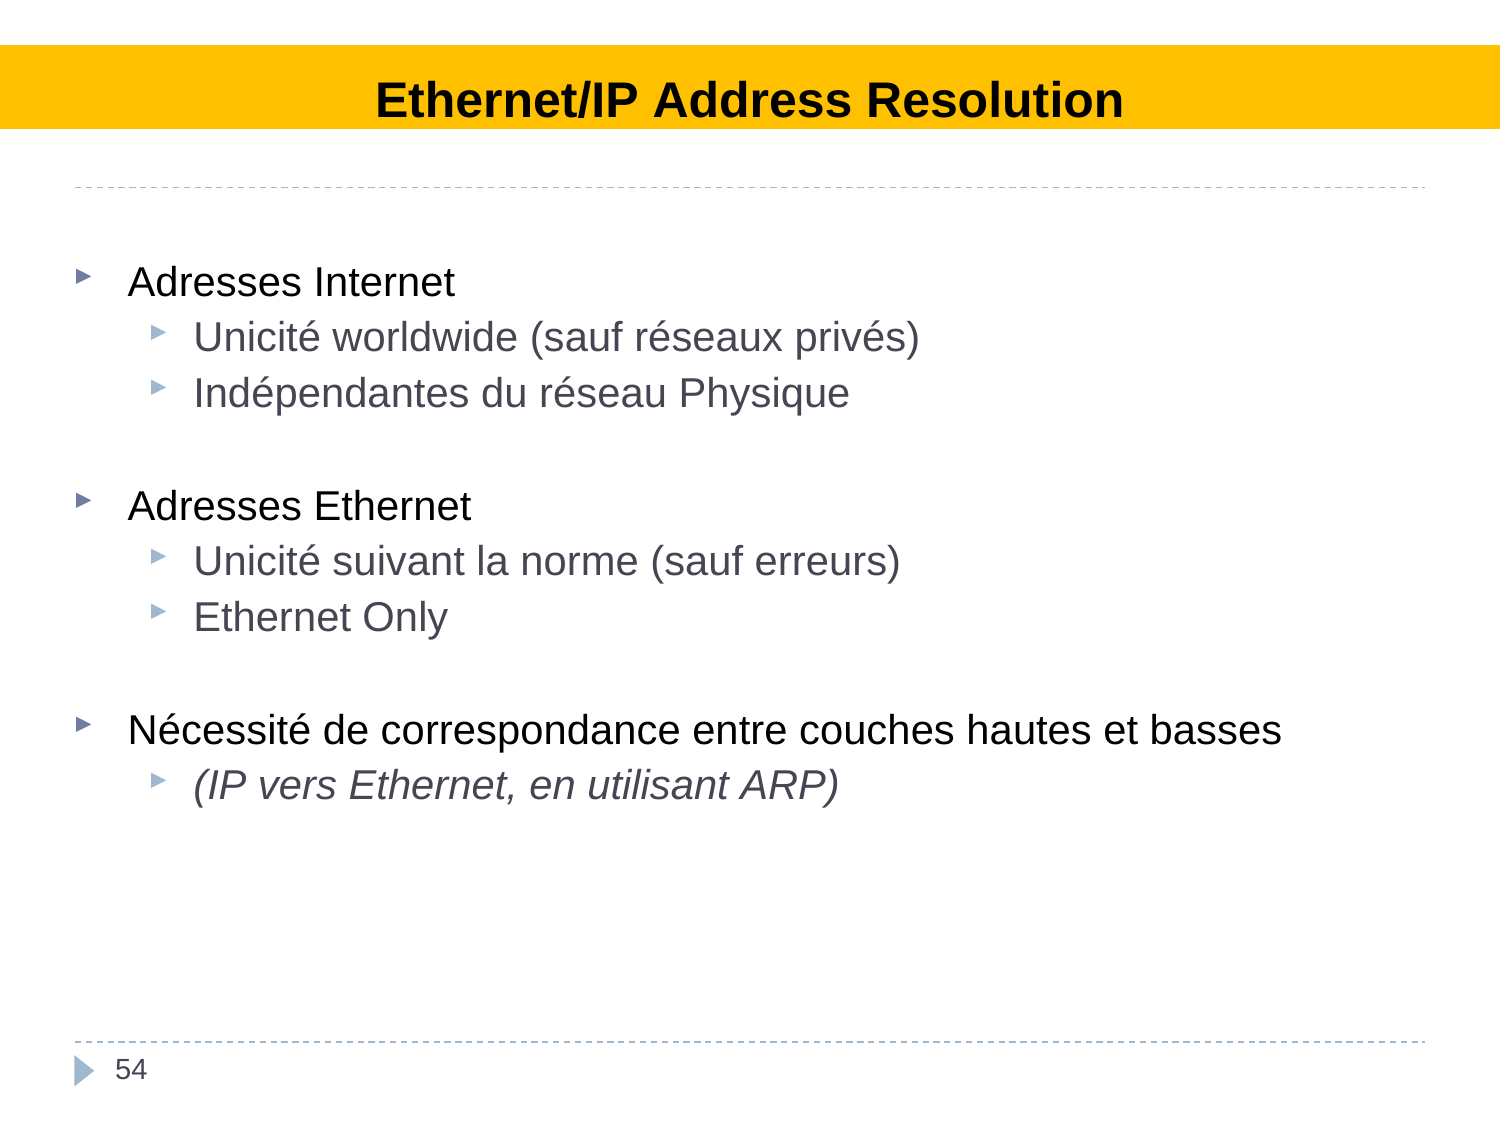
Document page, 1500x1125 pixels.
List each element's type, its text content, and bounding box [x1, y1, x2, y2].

text_box <number> [100, 1042, 426, 1103]
text_box Ethernet/IP Address Resolution [0, 45, 1500, 129]
list Adresses Internet Unicité worldwide (sauf réseaux privés)‏ Indépendantes du réseau Physique Adresses Ethernet Unicité suivant la norme (sauf erreurs)‏ Ethernet Only Nécessité de correspondance entre couches hautes et basses (IP vers Ethernet, en utilisant ARP)‏ [58, 253, 1410, 997]
